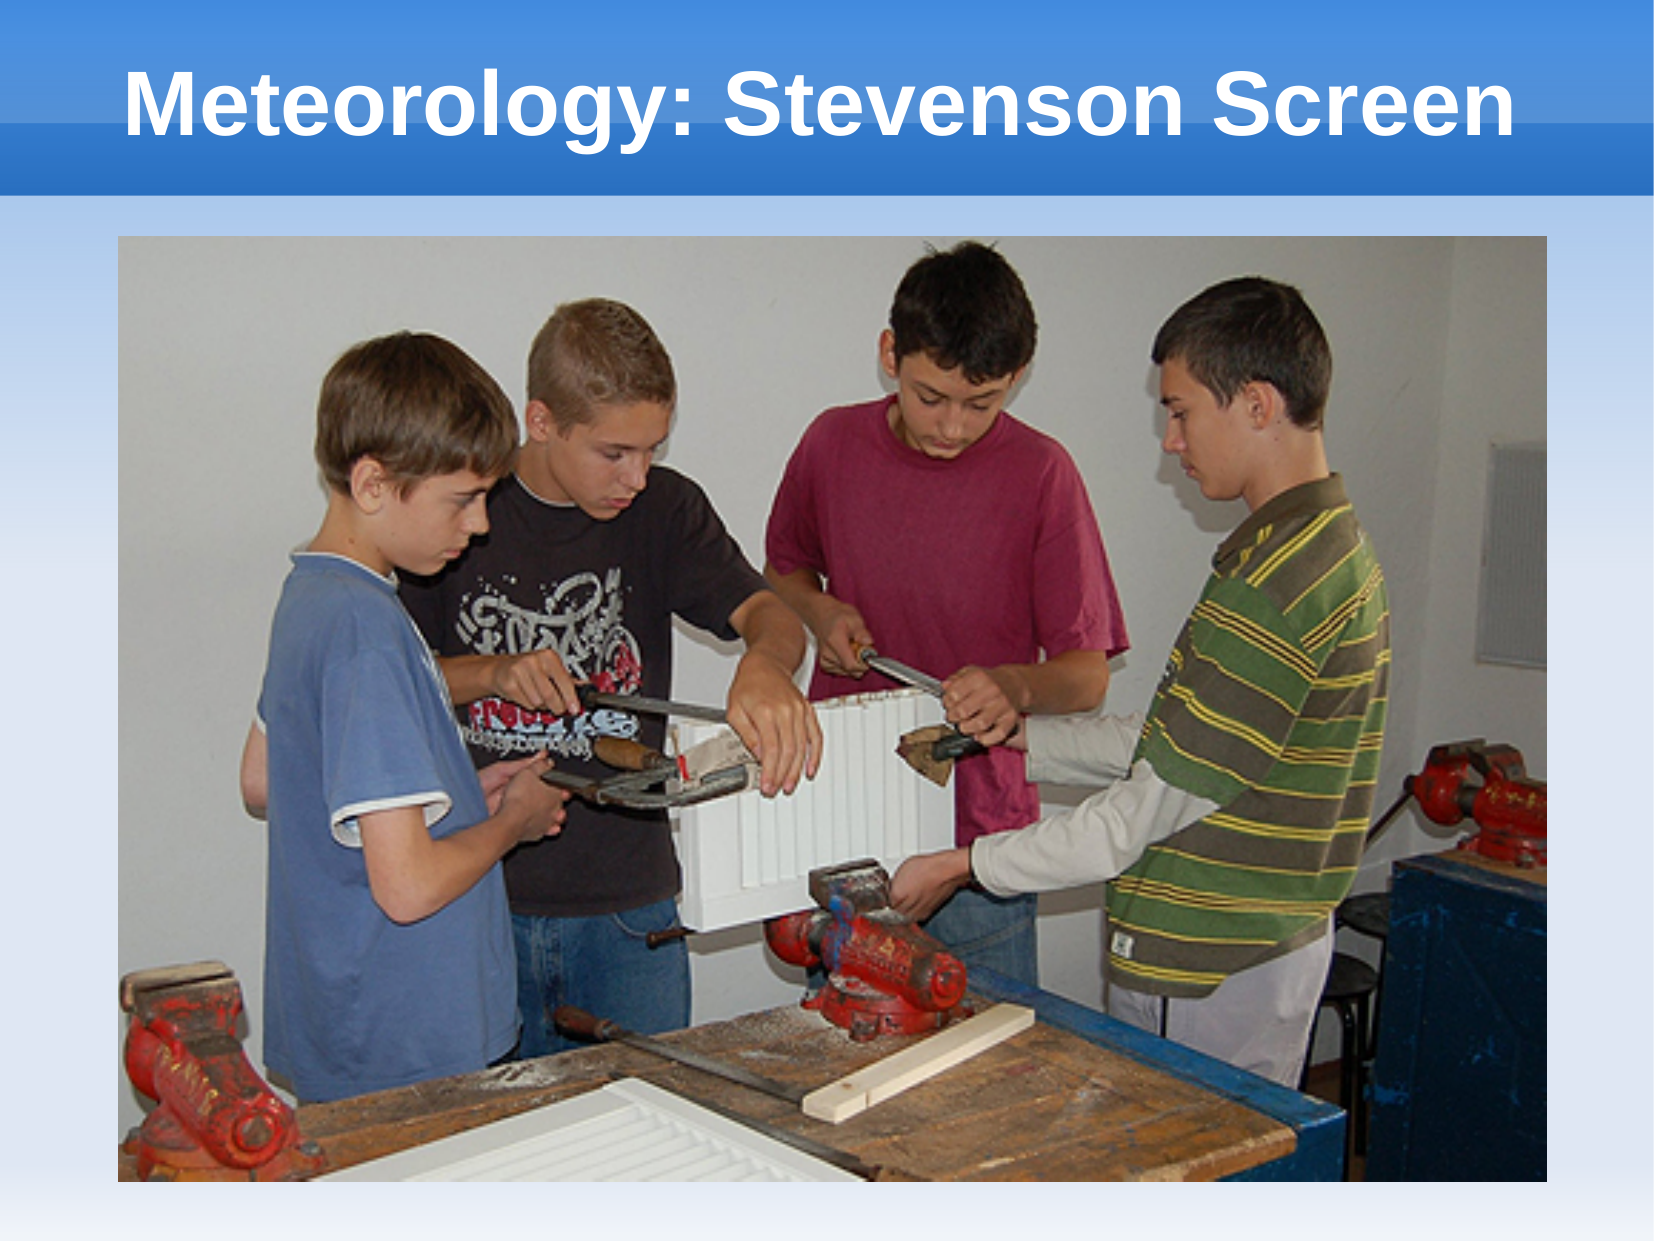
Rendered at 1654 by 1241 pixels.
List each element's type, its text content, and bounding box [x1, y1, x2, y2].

title Meteorology: Stevenson Screen [76, 7, 1565, 200]
picture [0, 0, 1654, 1241]
